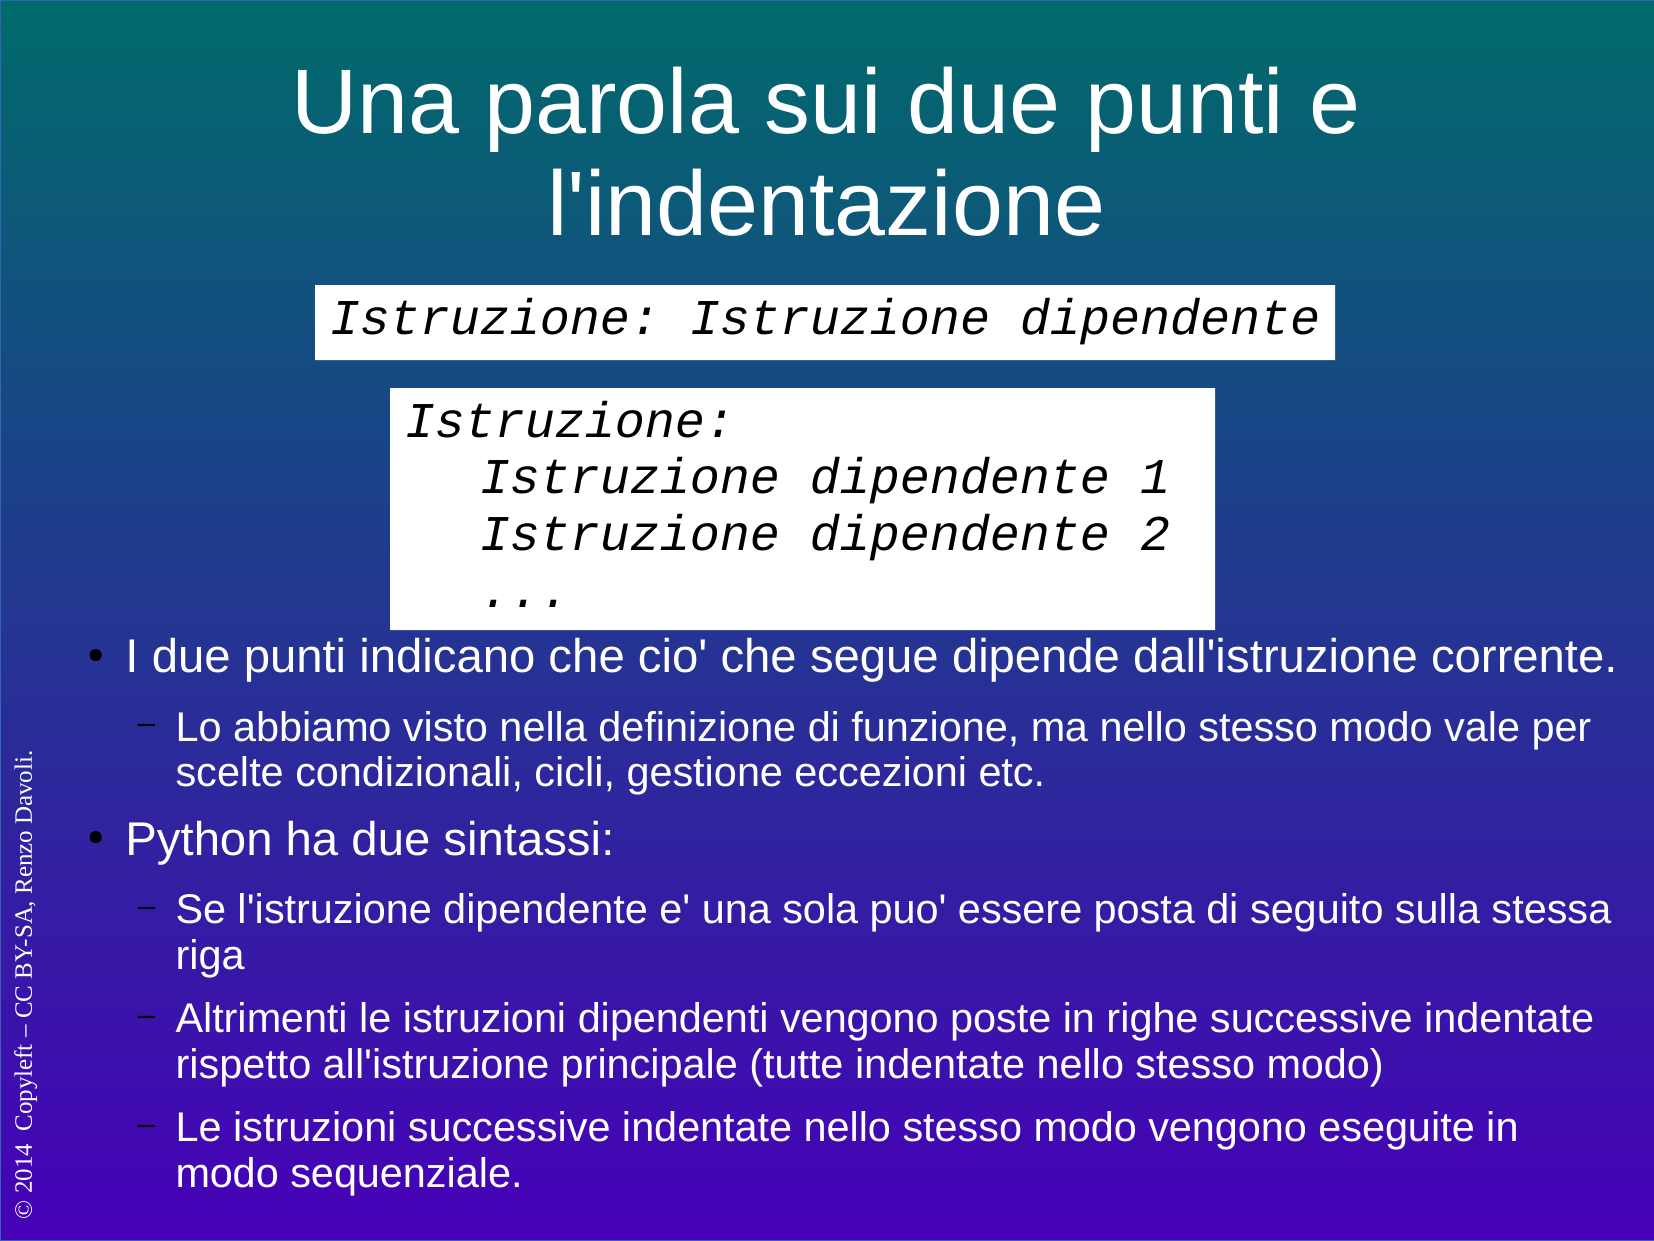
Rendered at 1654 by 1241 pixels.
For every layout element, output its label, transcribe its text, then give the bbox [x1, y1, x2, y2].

text_box Istruzione: Istruzione dipendente [315, 285, 1336, 361]
list I due punti indicano che cio' che segue dipende dall'istruzione corrente. Lo abbiamo visto nella definizione di funzione, ma nello stesso modo vale per scelte condizionali, cicli, gestione eccezioni etc. Python ha due sintassi: Se l'istruzione dipendente e' una sola puo' essere posta di seguito sulla stessa riga Altrimenti le istruzioni dipendenti vengono poste in righe successive indentate rispetto all'istruzione principale (tutte indentate nello stesso modo) Le istruzioni successive indentate nello stesso modo vengono eseguite in modo sequenziale. [75, 630, 1621, 1216]
title Una parola sui due punti e l'indentazione [82, 49, 1571, 257]
text_box Istruzione: Istruzione dipendente 1 Istruzione dipendente 2 ... [390, 388, 1216, 630]
